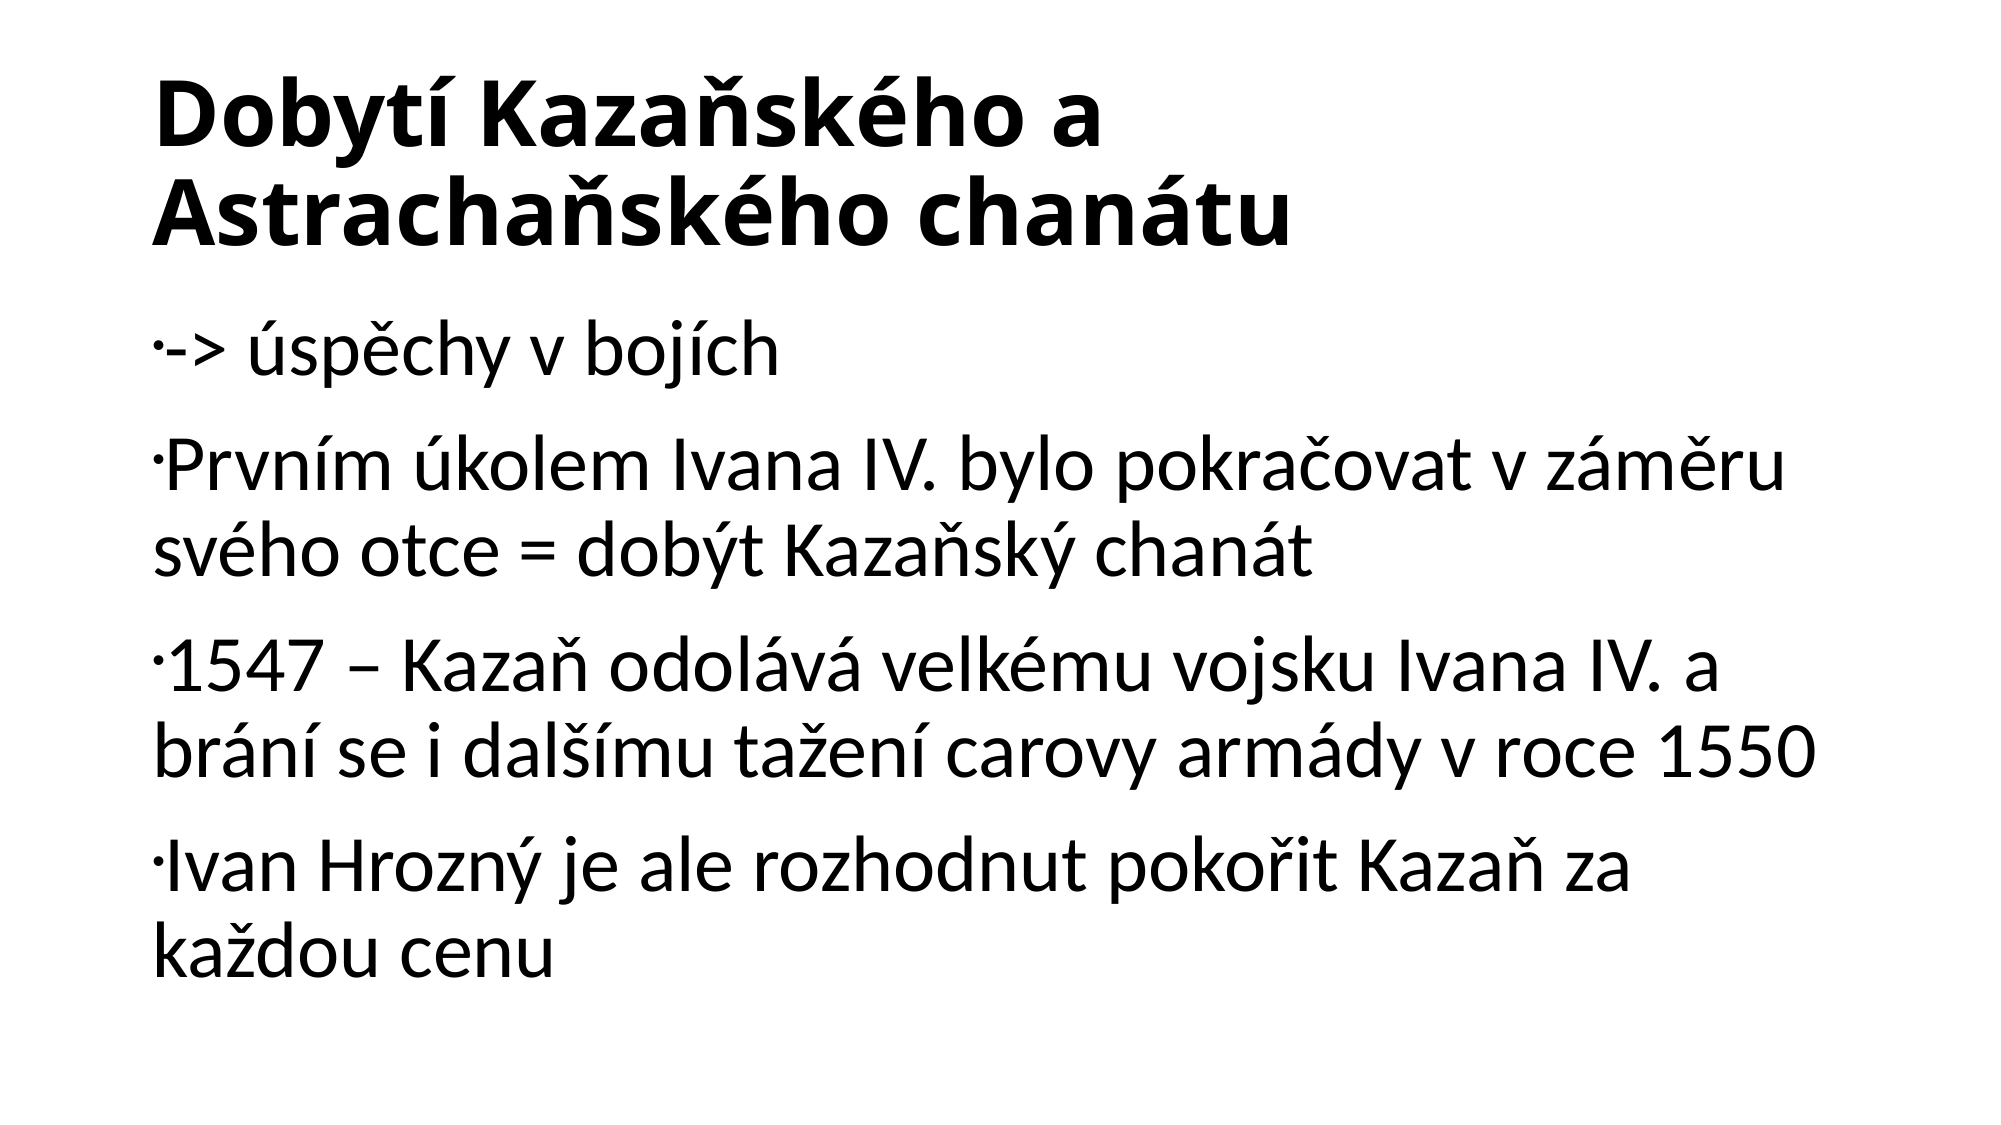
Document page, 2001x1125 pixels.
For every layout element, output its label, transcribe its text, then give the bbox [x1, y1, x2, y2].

title Dobytí Kazaňského a Astrachaňského chanátu [137, 59, 1863, 278]
list -> úspěchy v bojích Prvním úkolem Ivana IV. bylo pokračovat v záměru svého otce = dobýt Kazaňský chanát 1547 – Kazaň odolává velkému vojsku Ivana IV. a brání se i dalšímu tažení carovy armády v roce 1550 Ivan Hrozný je ale rozhodnut pokořit Kazaň za každou cenu [137, 299, 1863, 1014]
